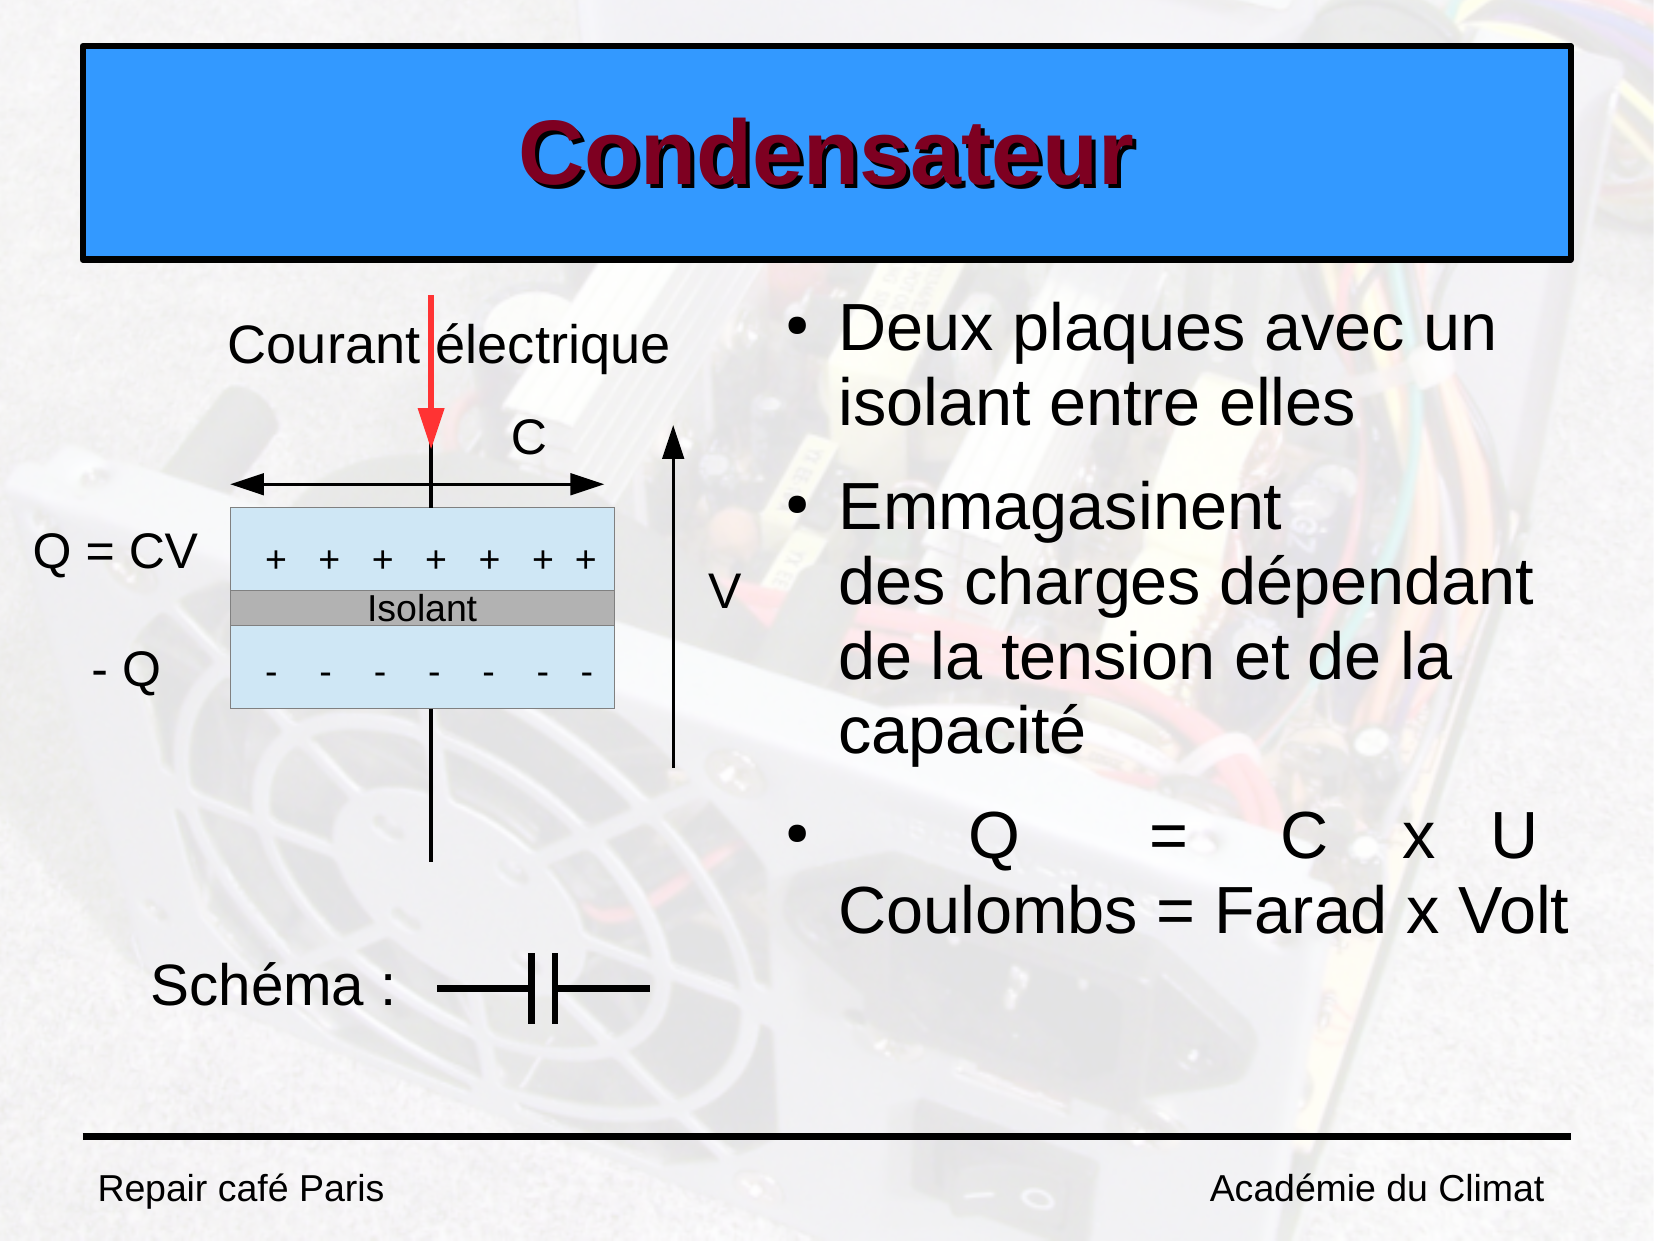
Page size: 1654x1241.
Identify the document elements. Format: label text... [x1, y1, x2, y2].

text_box Q = CV [17, 516, 214, 587]
text_box [230, 507, 615, 590]
text_box Isolant [230, 590, 615, 626]
text_box Courant électrique [212, 307, 687, 383]
text_box Schéma : [135, 944, 429, 1040]
text_box - - - - - - - [250, 643, 610, 701]
text_box + + + + + + + [250, 531, 613, 589]
text_box - Q [76, 634, 177, 705]
text_box V [693, 555, 751, 626]
list Deux plaques avec un isolant entre elles Emmagasinent des charges dépendant de la tension et de la capacité Q = C x U Coulombs = Farad x Volt [767, 290, 1584, 1063]
title Condensateur [82, 46, 1571, 260]
text_box Repair café Paris Académie du Climat [82, 1160, 1571, 1217]
text_box [230, 626, 615, 709]
text_box C [496, 401, 553, 473]
picture [0, 0, 1654, 1241]
